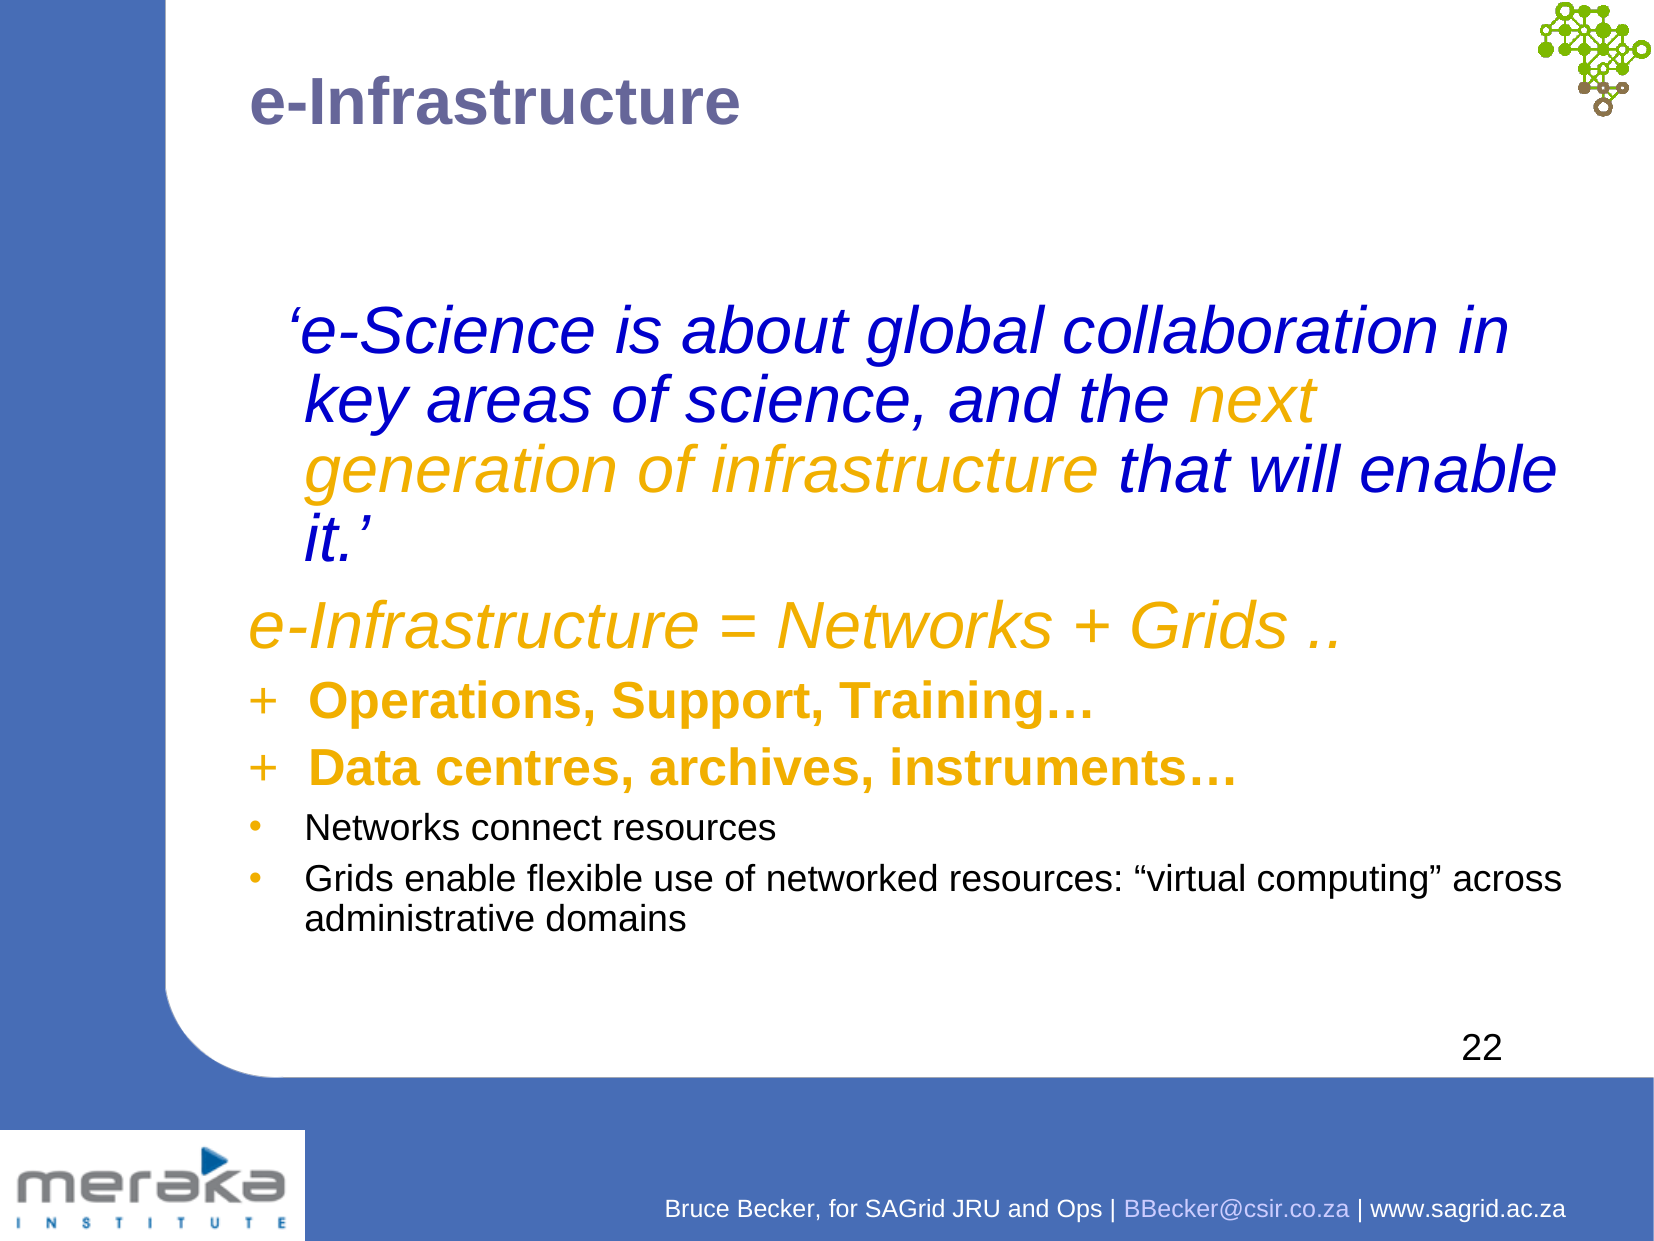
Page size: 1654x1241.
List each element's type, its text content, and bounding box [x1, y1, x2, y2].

list ‘e-Science is about global collaboration in key areas of science, and the next generation of infrastructure that will enable it.’ e-Infrastructure = Networks + Grids .. + Operations, Support, Training… + Data centres, archives, instruments… Networks connect resources Grids enable flexible use of networked resources: “virtual computing” across administrative domains [234, 192, 1594, 1012]
picture [0, 0, 1654, 1241]
title e-Infrastructure [234, 19, 1594, 187]
